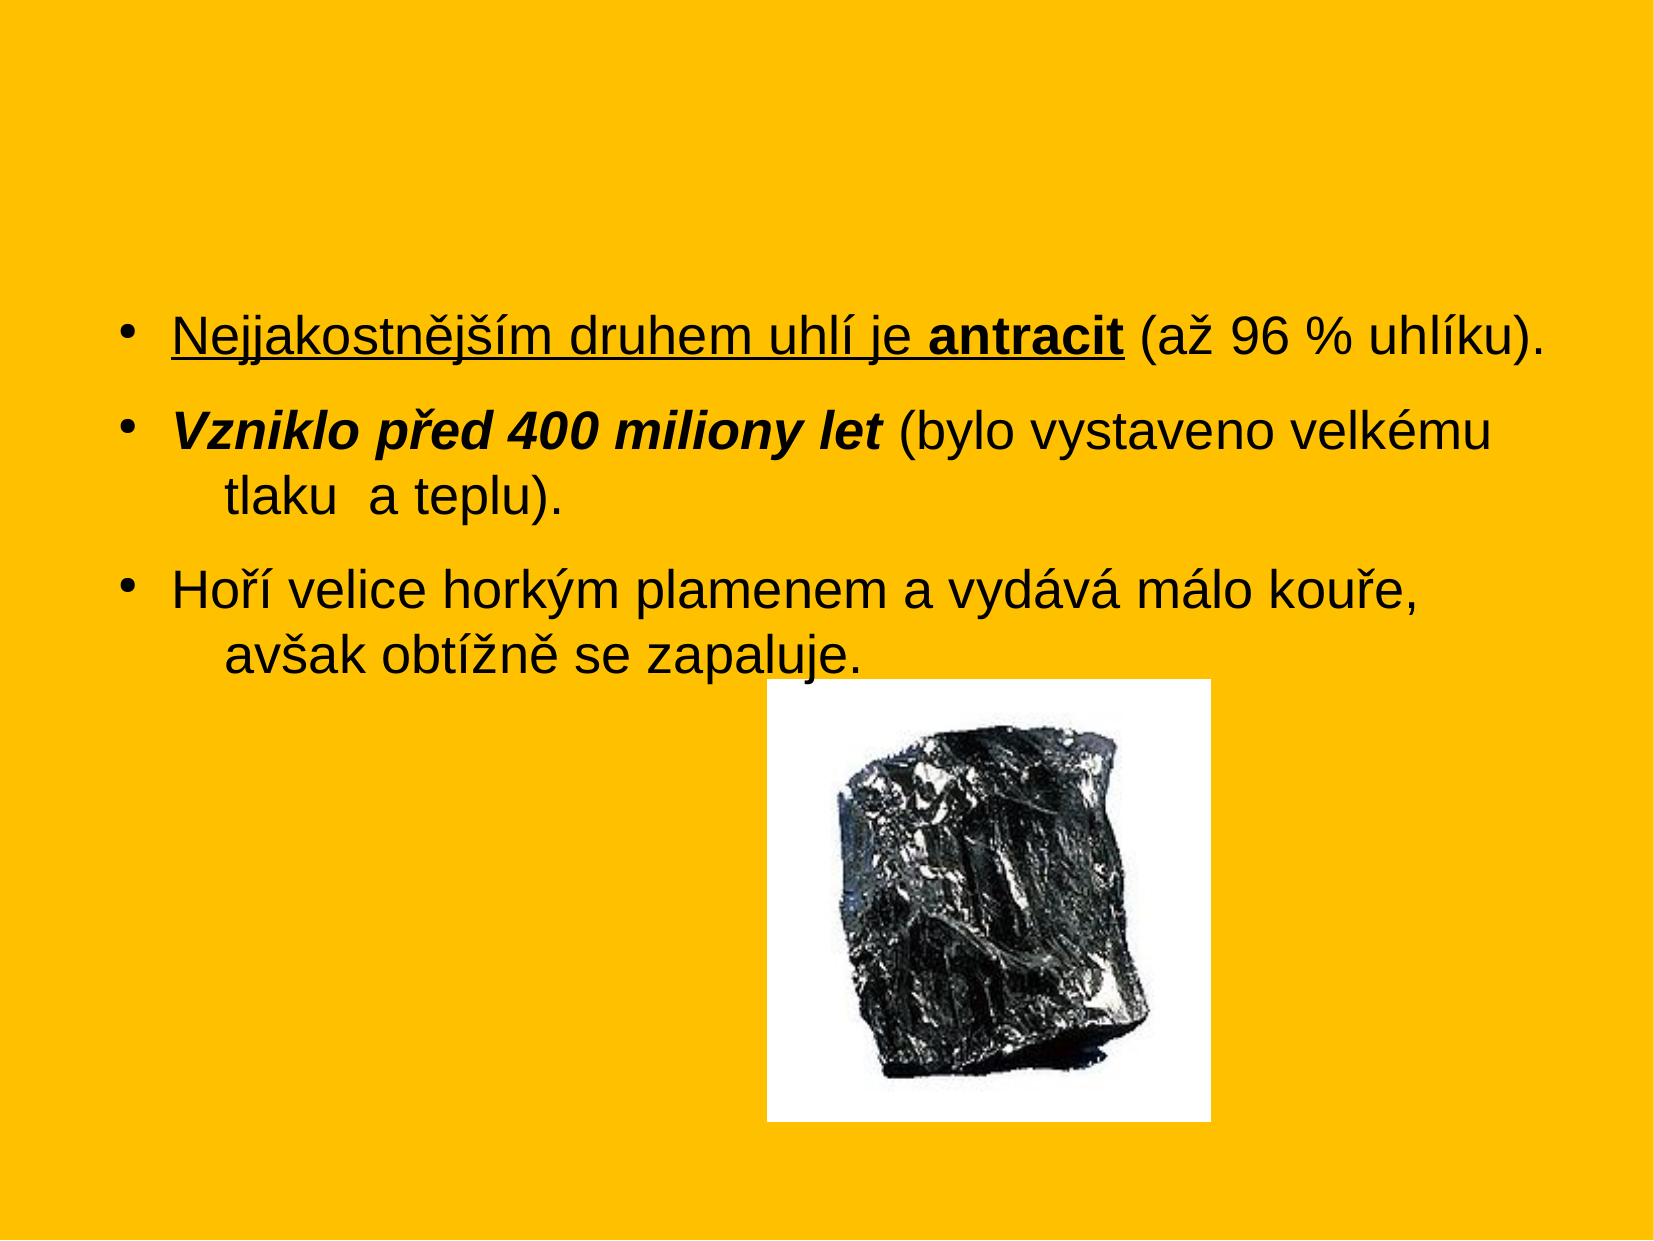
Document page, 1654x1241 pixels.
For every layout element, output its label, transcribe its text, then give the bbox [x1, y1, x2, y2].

list Nejjakostnějším druhem uhlí je antracit (až 96 % uhlíku). Vzniklo před 400 miliony let (bylo vystaveno velkému tlaku a teplu). Hoří velice horkým plamenem a vydává málo kouře, avšak obtížně se zapaluje. [82, 210, 1571, 1030]
picture [767, 1030, 1211, 1123]
